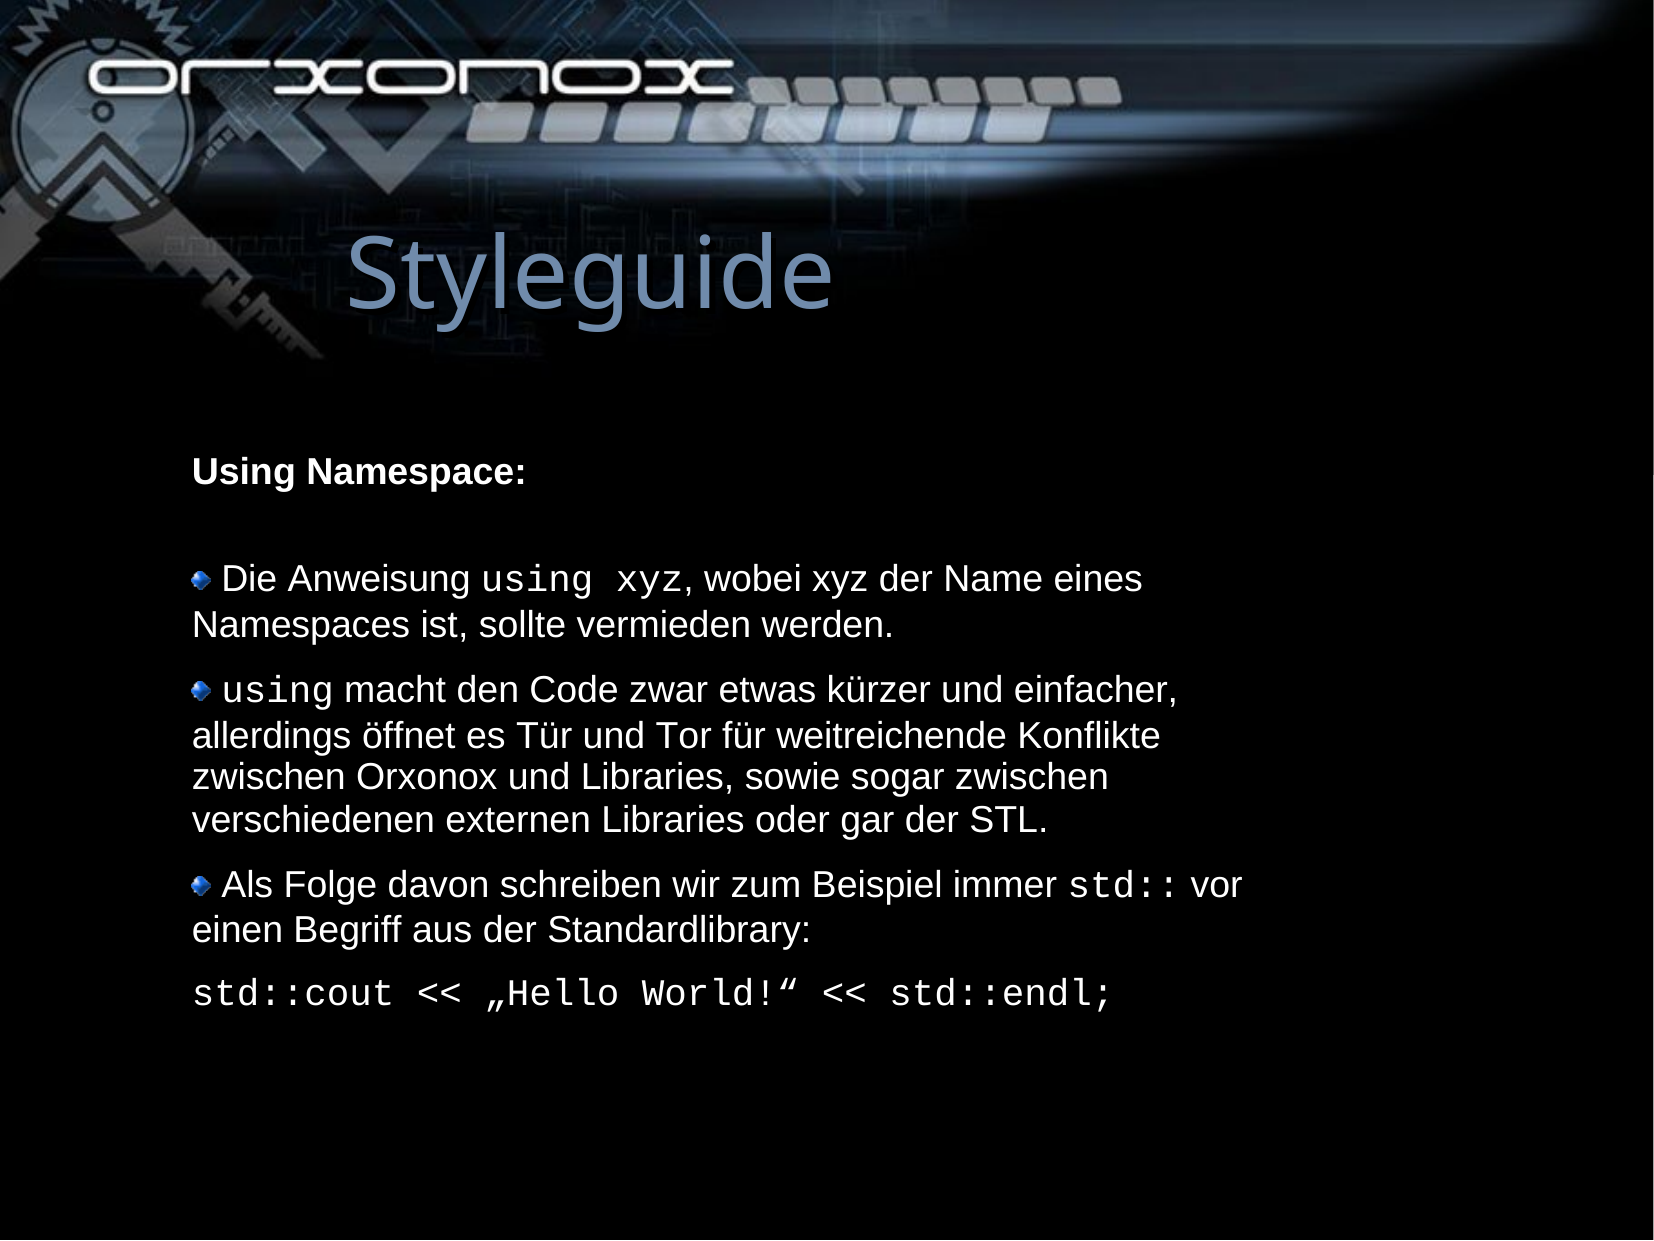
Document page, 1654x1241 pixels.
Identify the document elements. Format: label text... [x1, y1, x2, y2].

text_box Using Namespace: Die Anweisung using xyz, wobei xyz der Name eines Namespaces ist, sollte vermieden werden. using macht den Code zwar etwas kürzer und einfacher, allerdings öffnet es Tür und Tor für weitreichende Konflikte zwischen Orxonox und Libraries, sowie sogar zwischen verschiedenen externen Libraries oder gar der STL. Als Folge davon schreiben wir zum Beispiel immer std:: vor einen Begriff aus der Standardlibrary: std::cout << „Hello World!“ << std::endl; [177, 442, 1329, 1060]
text_box Styleguide [330, 194, 1306, 344]
picture [0, 0, 1654, 475]
